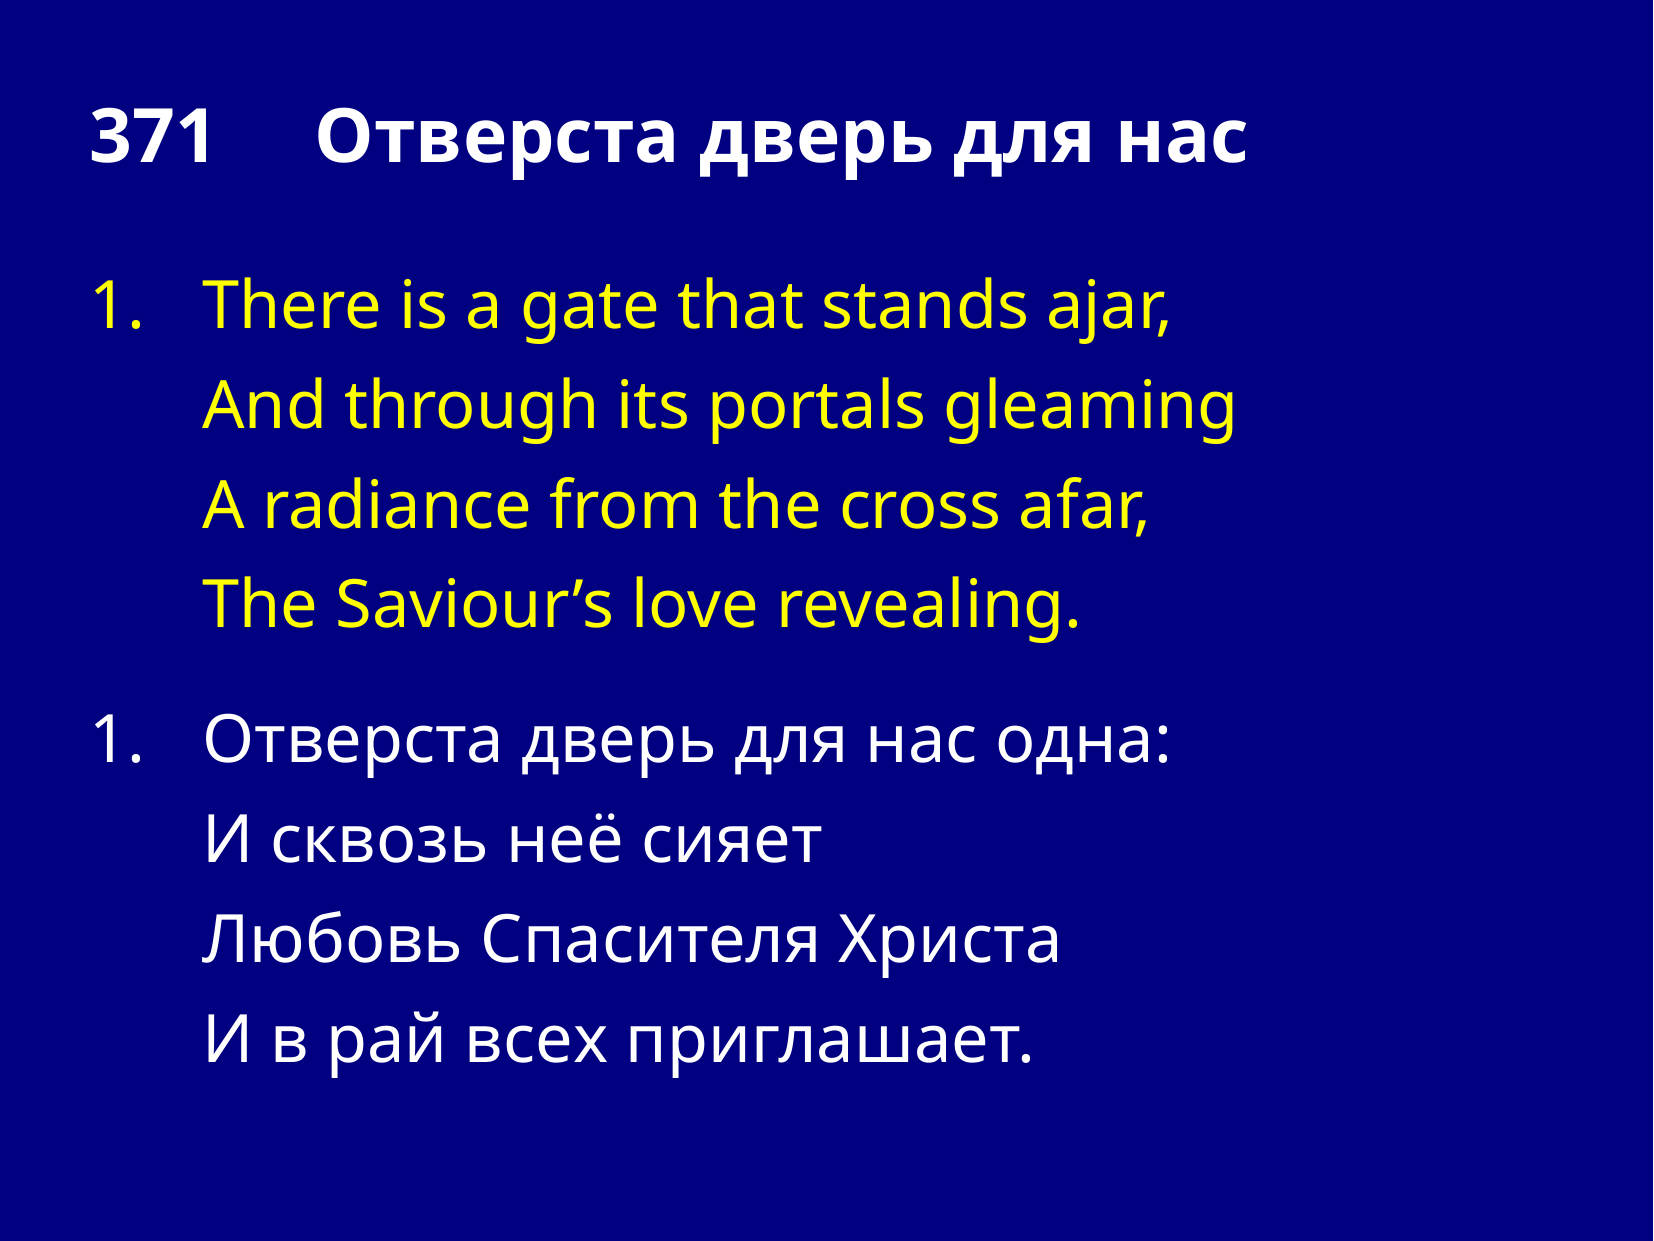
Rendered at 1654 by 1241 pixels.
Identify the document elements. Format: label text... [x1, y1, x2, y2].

text_box 1. There is a gate that stands ajar, And through its portals gleaming A radiance from the cross afar, The Saviour’s love revealing. [75, 188, 1576, 638]
text_box 371 Отверста дверь для нас [75, 75, 1576, 188]
text_box 1. Отверста дверь для нас одна: И сквозь неё сияет Любовь Спасителя Христа И в рай всех приглашает. [75, 675, 1576, 1163]
